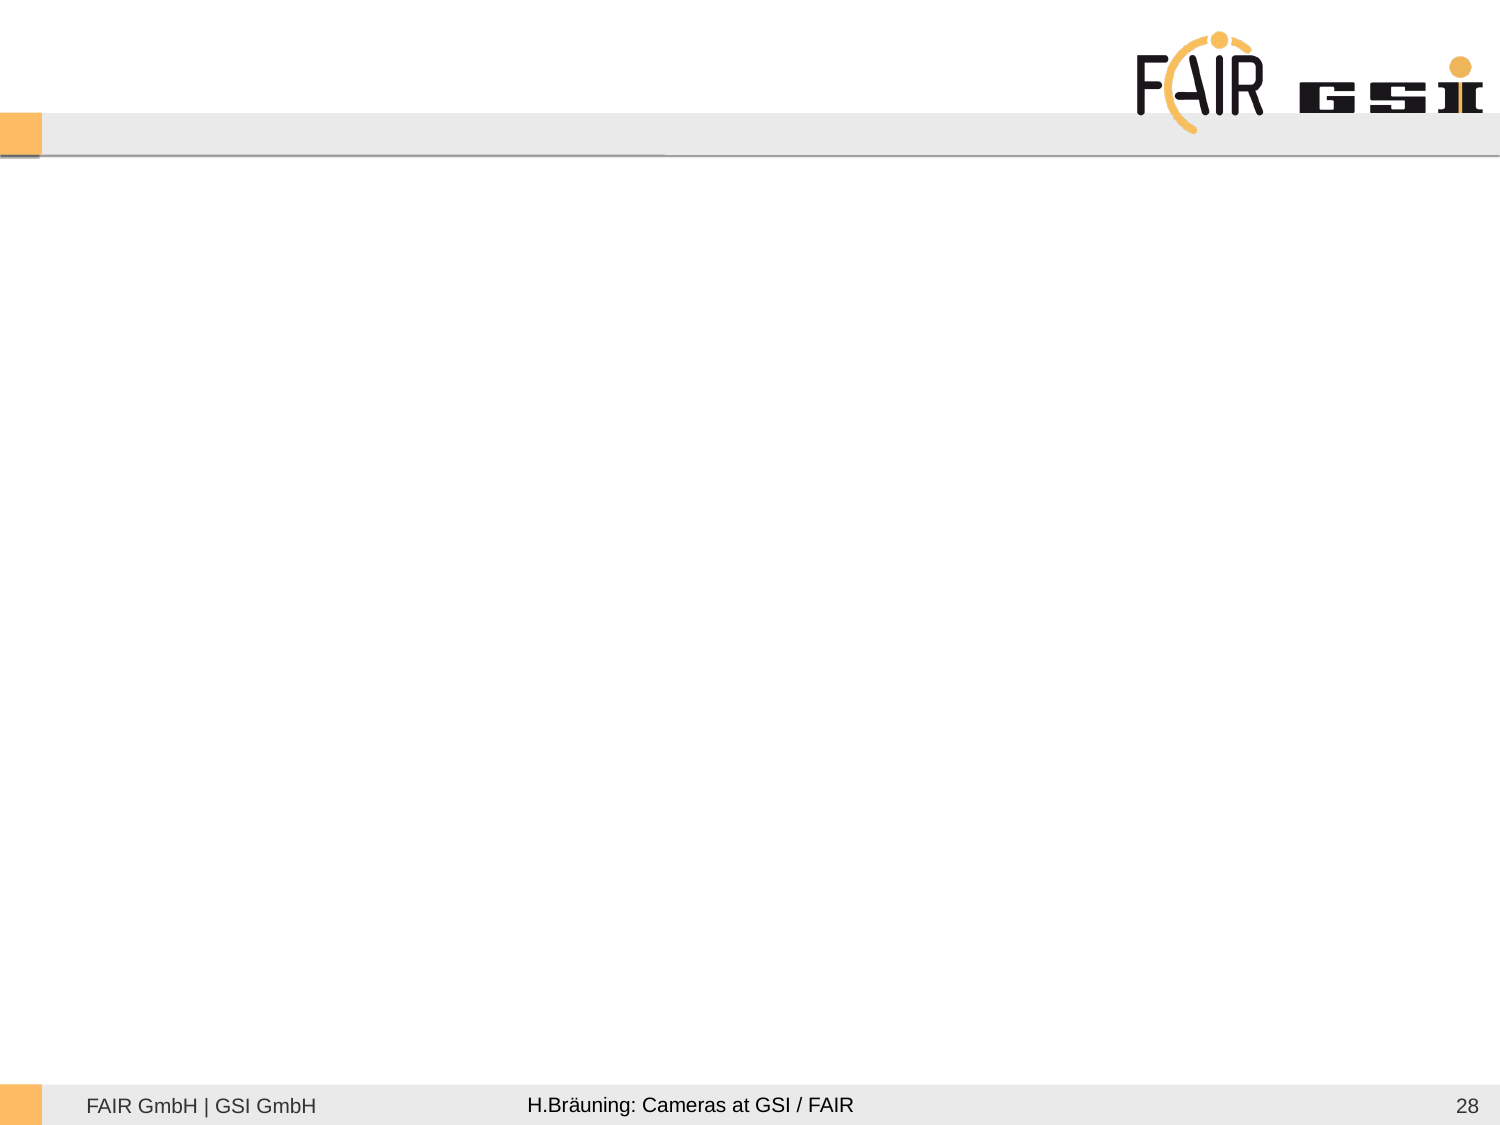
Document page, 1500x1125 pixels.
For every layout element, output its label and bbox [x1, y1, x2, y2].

picture [1136, 29, 1264, 136]
picture [1298, 54, 1484, 113]
